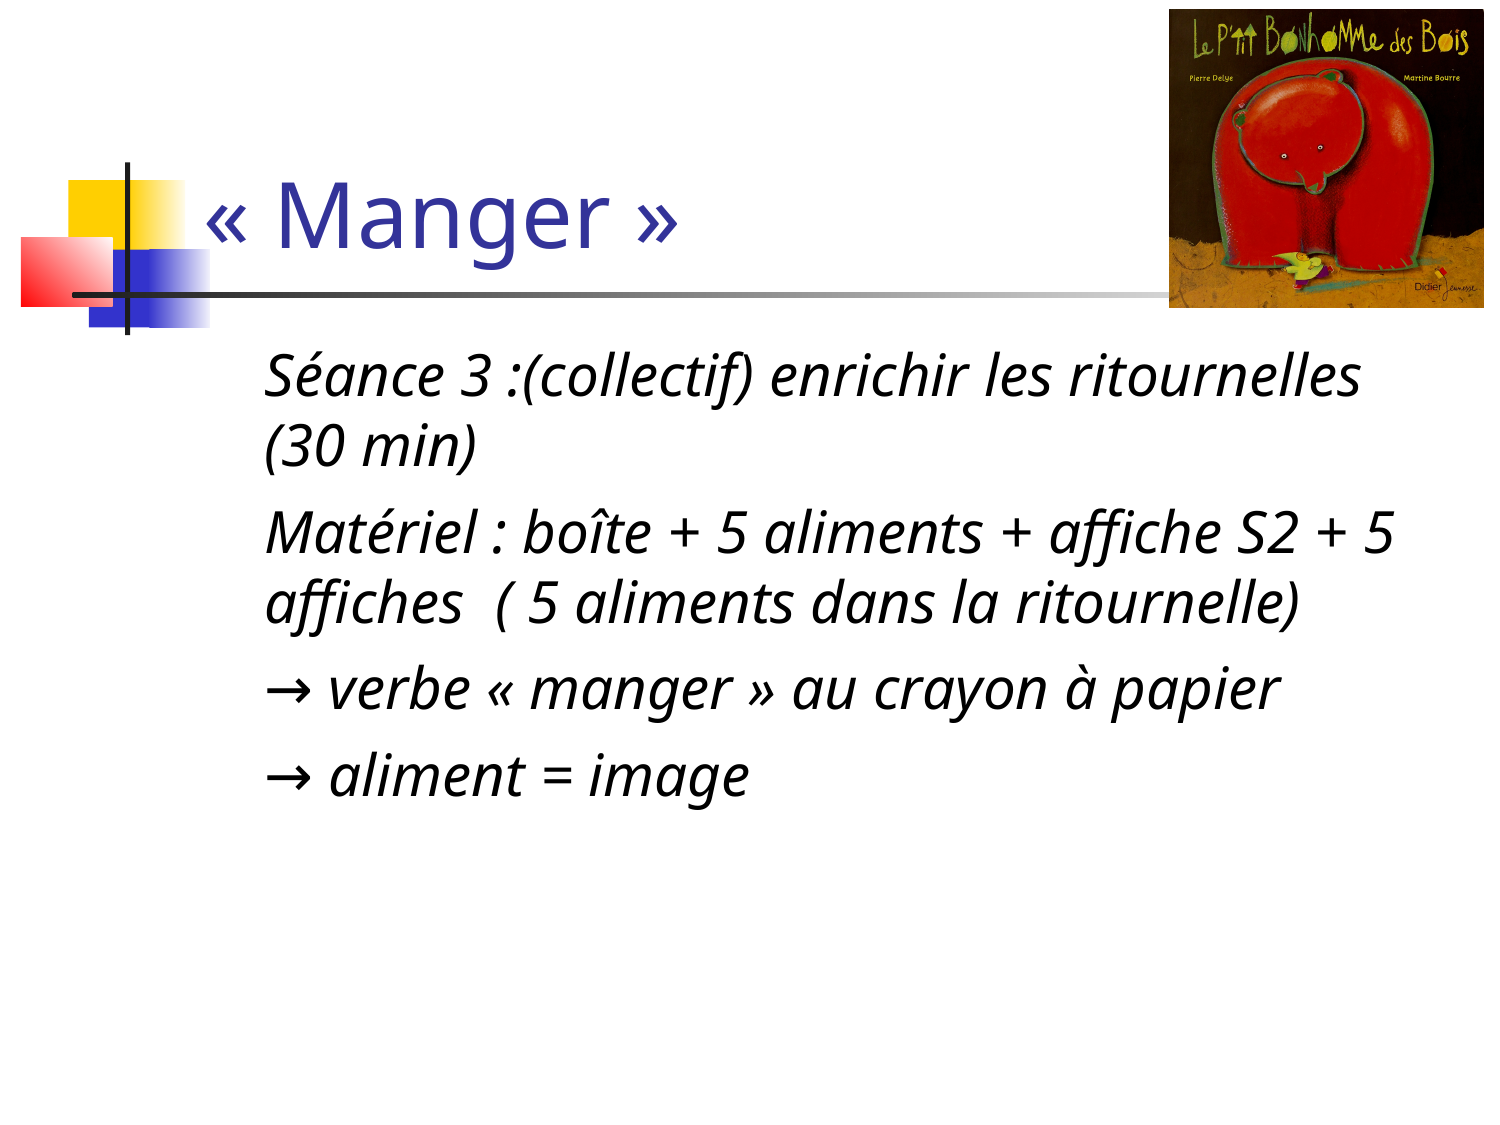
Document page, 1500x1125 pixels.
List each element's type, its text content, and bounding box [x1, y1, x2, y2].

list Séance 3 :(collectif) enrichir les ritournelles (30 min) Matériel : boîte + 5 aliments + affiche S2 + 5 affiches ( 5 aliments dans la ritournelle) → verbe « manger » au crayon à papier → aliment = image [193, 330, 1469, 1006]
picture [1169, 9, 1484, 308]
title « Manger » [188, 35, 1169, 275]
